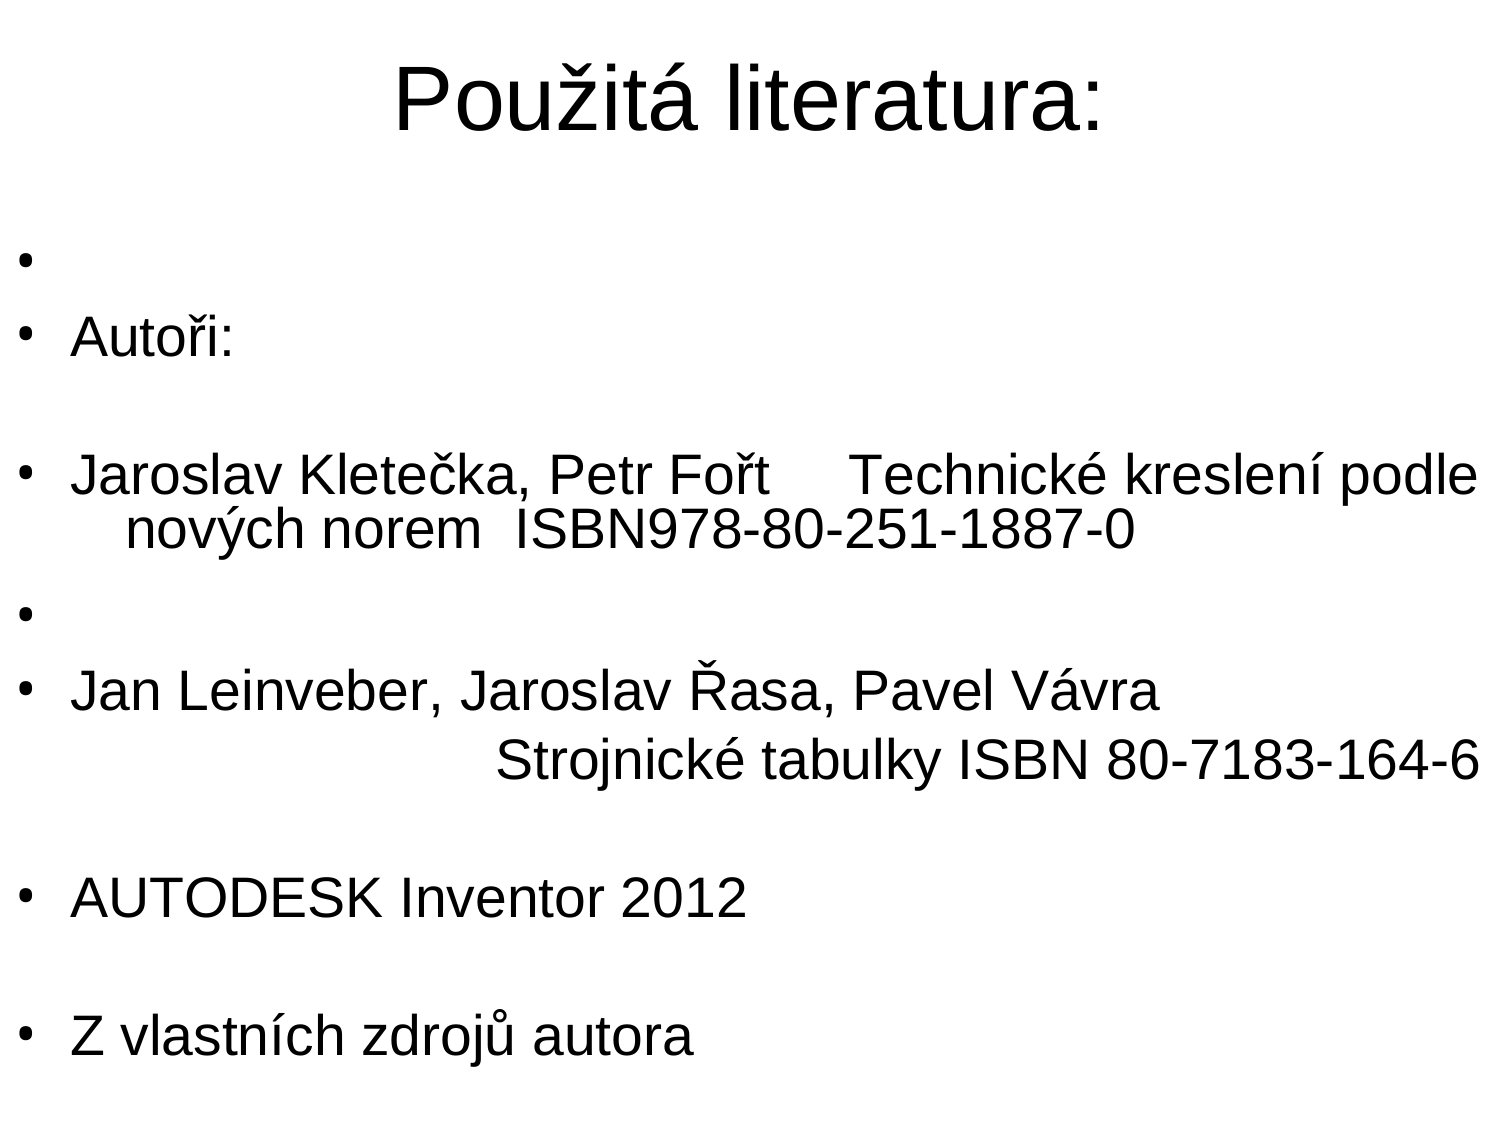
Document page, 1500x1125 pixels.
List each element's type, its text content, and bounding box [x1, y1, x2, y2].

list Autoři: Jaroslav Kletečka, Petr Fořt Technické kreslení podle nových norem ISBN978-80-251-1887-0 Jan Leinveber, Jaroslav Řasa, Pavel Vávra Strojnické tabulky ISBN 80-7183-164-6 AUTODESK Inventor 2012 Z vlastních zdrojů autora [0, 212, 1500, 1100]
title Použitá literatura: [75, 0, 1426, 188]
